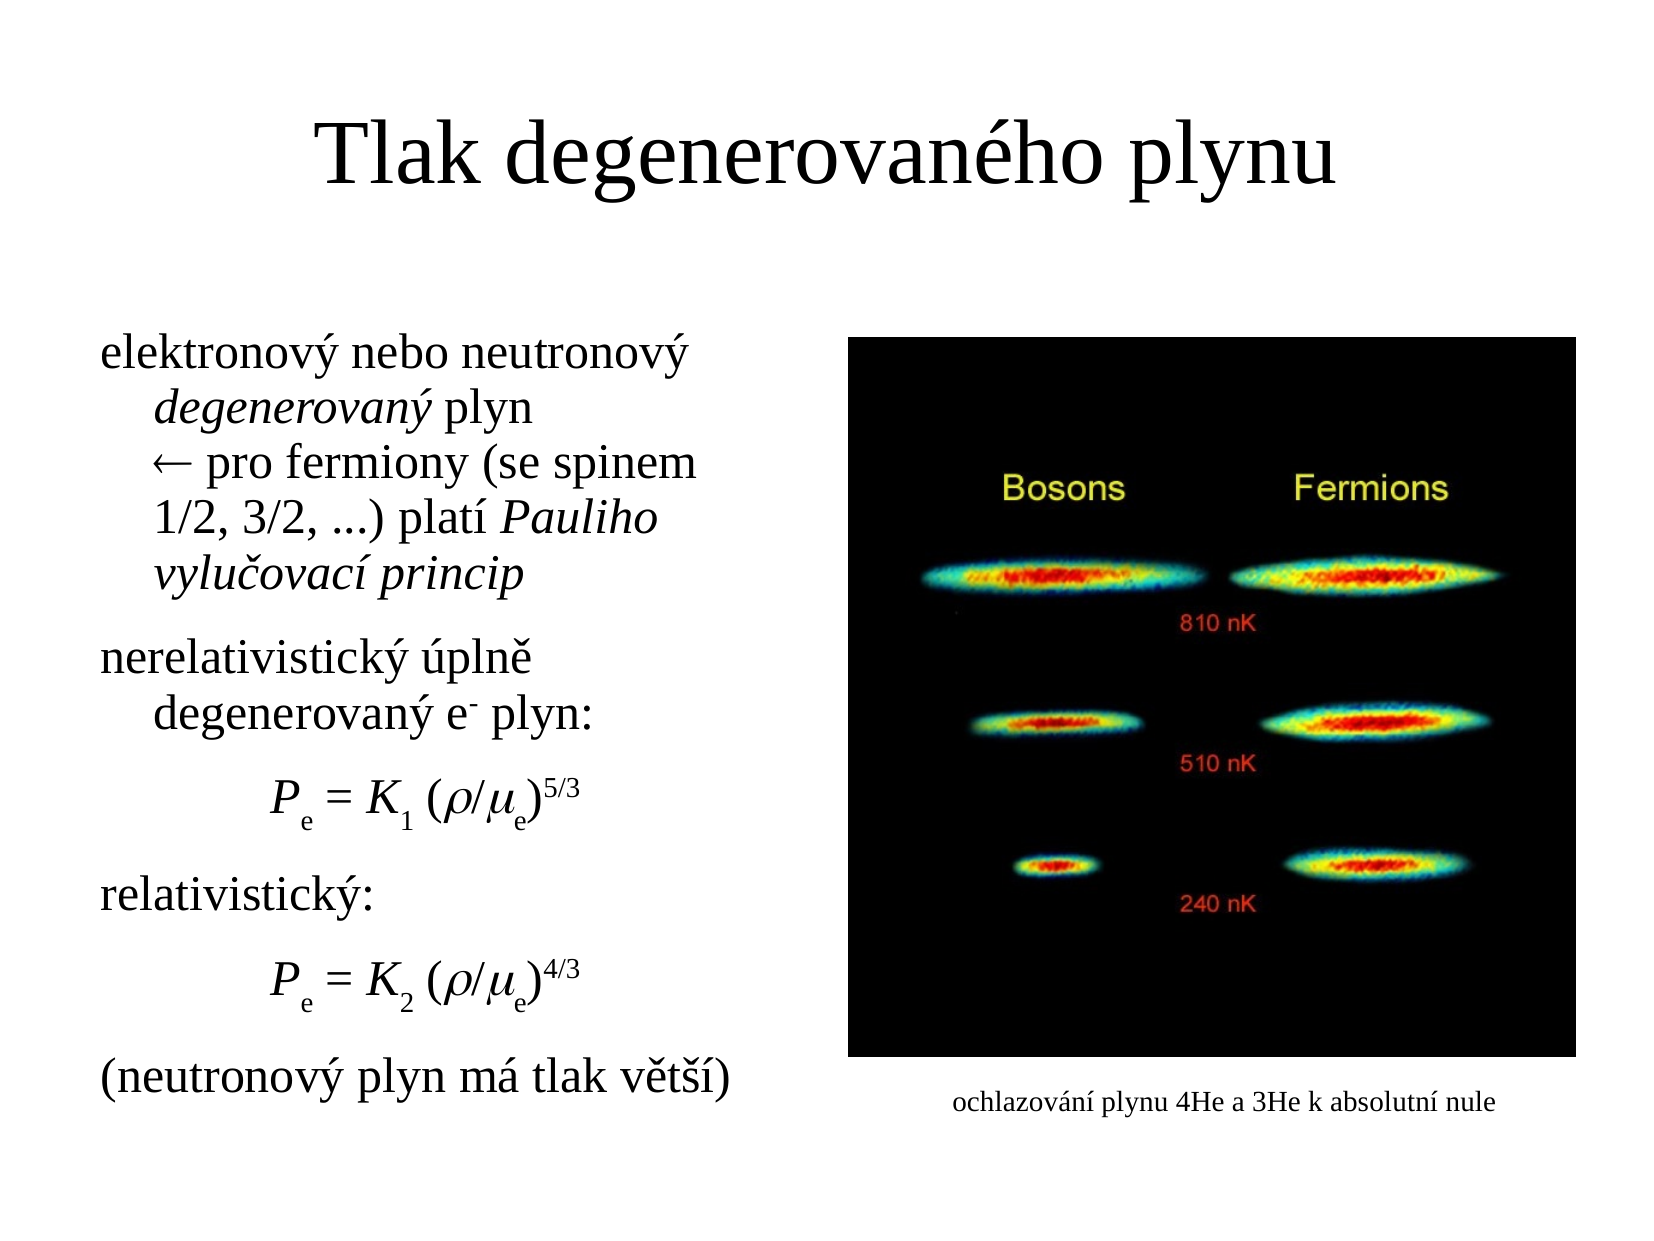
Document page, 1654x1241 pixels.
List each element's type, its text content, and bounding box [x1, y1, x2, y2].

text_box ochlazování plynu 4He a 3He k absolutní nule [937, 1077, 1512, 1126]
picture [848, 337, 1576, 1057]
title Tlak degenerovaného plynu [82, 49, 1571, 257]
list elektronový nebo neutronový degenerovaný plyn  pro fermiony (se spinem 1/2, 3/2, ...) platí Pauliho vylučovací princip nerelativistický úplně degenerovaný e- plyn: Pe = K1 (r/me)5/3 relativistický: Pe = K2 (r/me)4/3 (neutronový plyn má tlak větší) [82, 323, 751, 1126]
